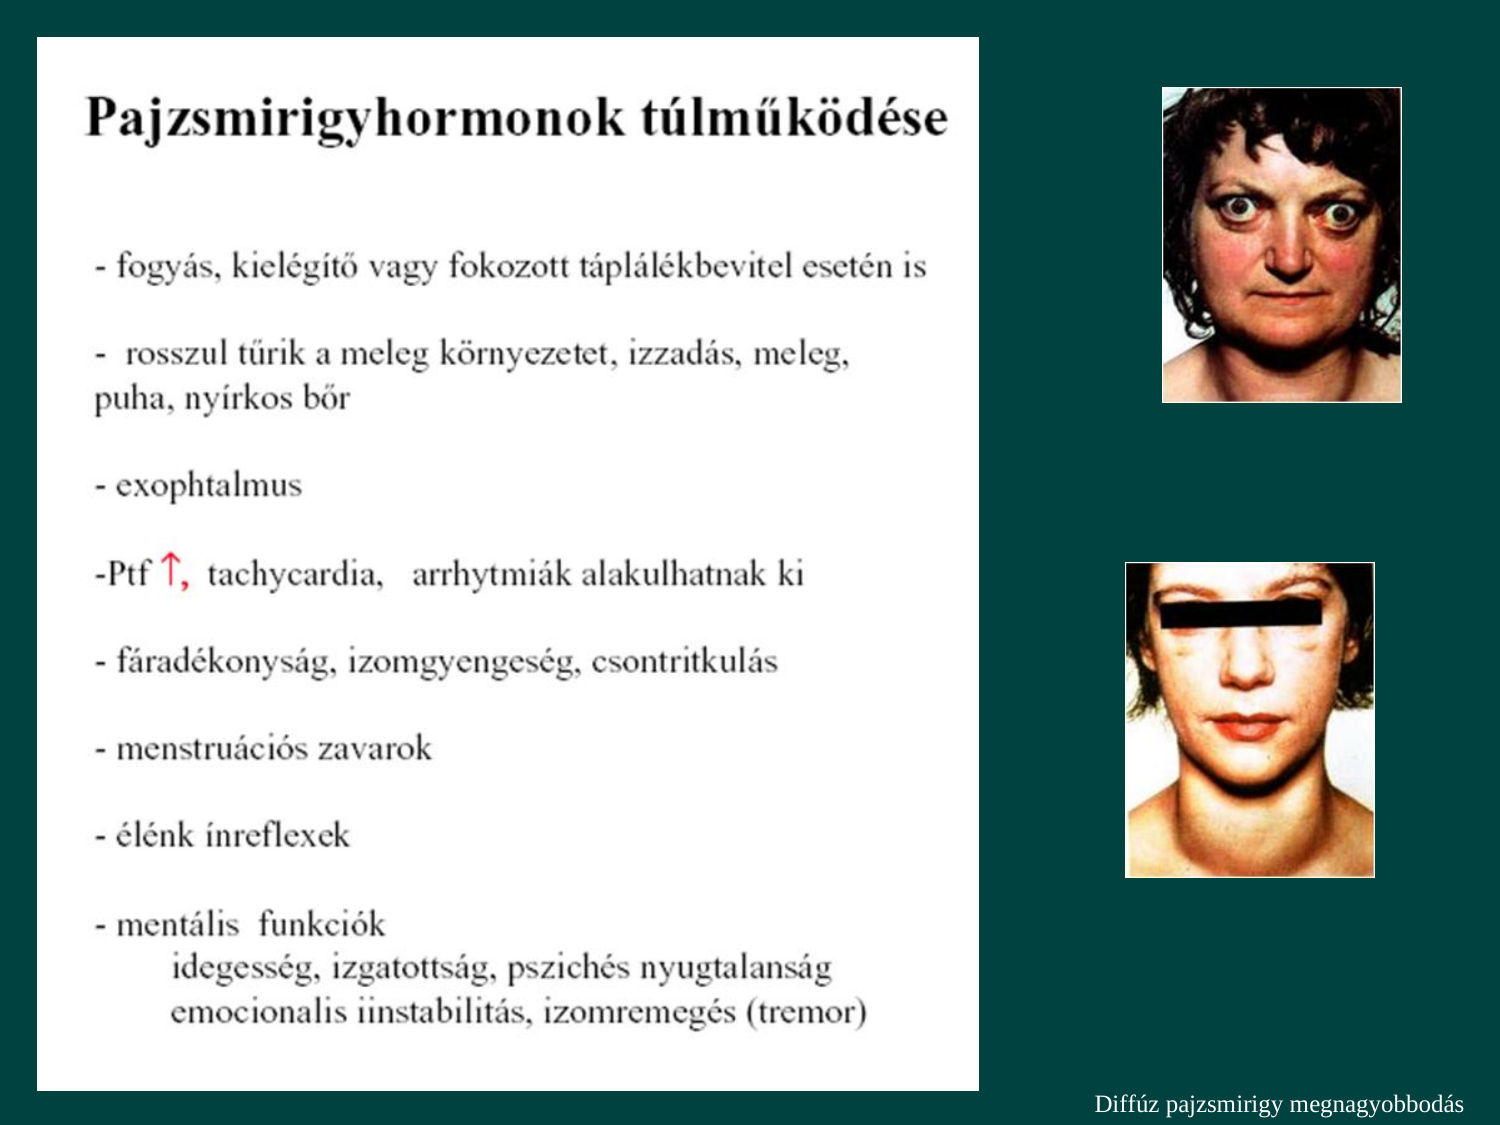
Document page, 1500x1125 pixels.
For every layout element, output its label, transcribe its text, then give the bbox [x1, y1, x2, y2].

text_box Diffúz pajzsmirigy megnagyobbodás [1079, 1079, 1500, 1125]
picture [37, 37, 979, 1091]
picture [1162, 87, 1402, 403]
picture [1125, 562, 1375, 878]
